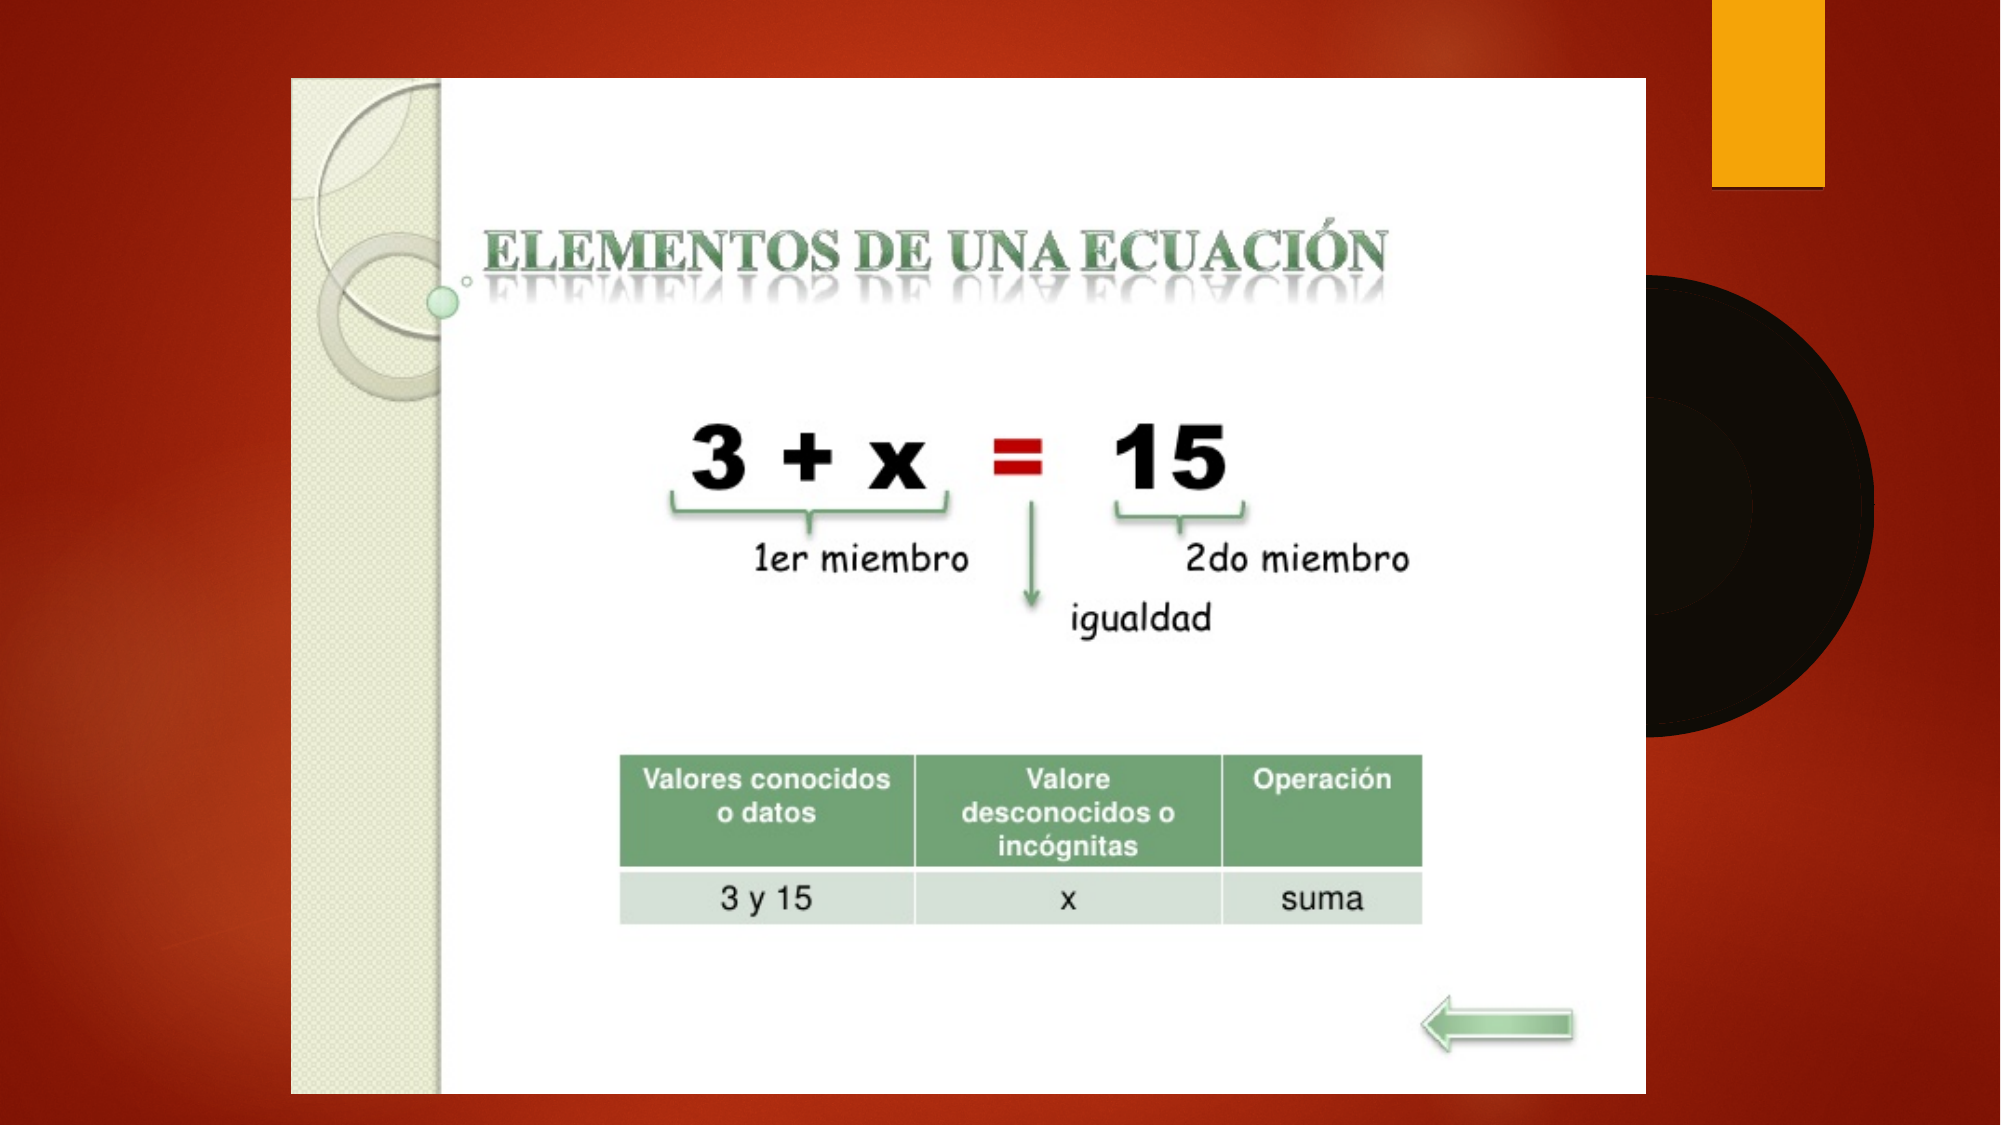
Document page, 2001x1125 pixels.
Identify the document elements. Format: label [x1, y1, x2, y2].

picture [291, 78, 1646, 1094]
